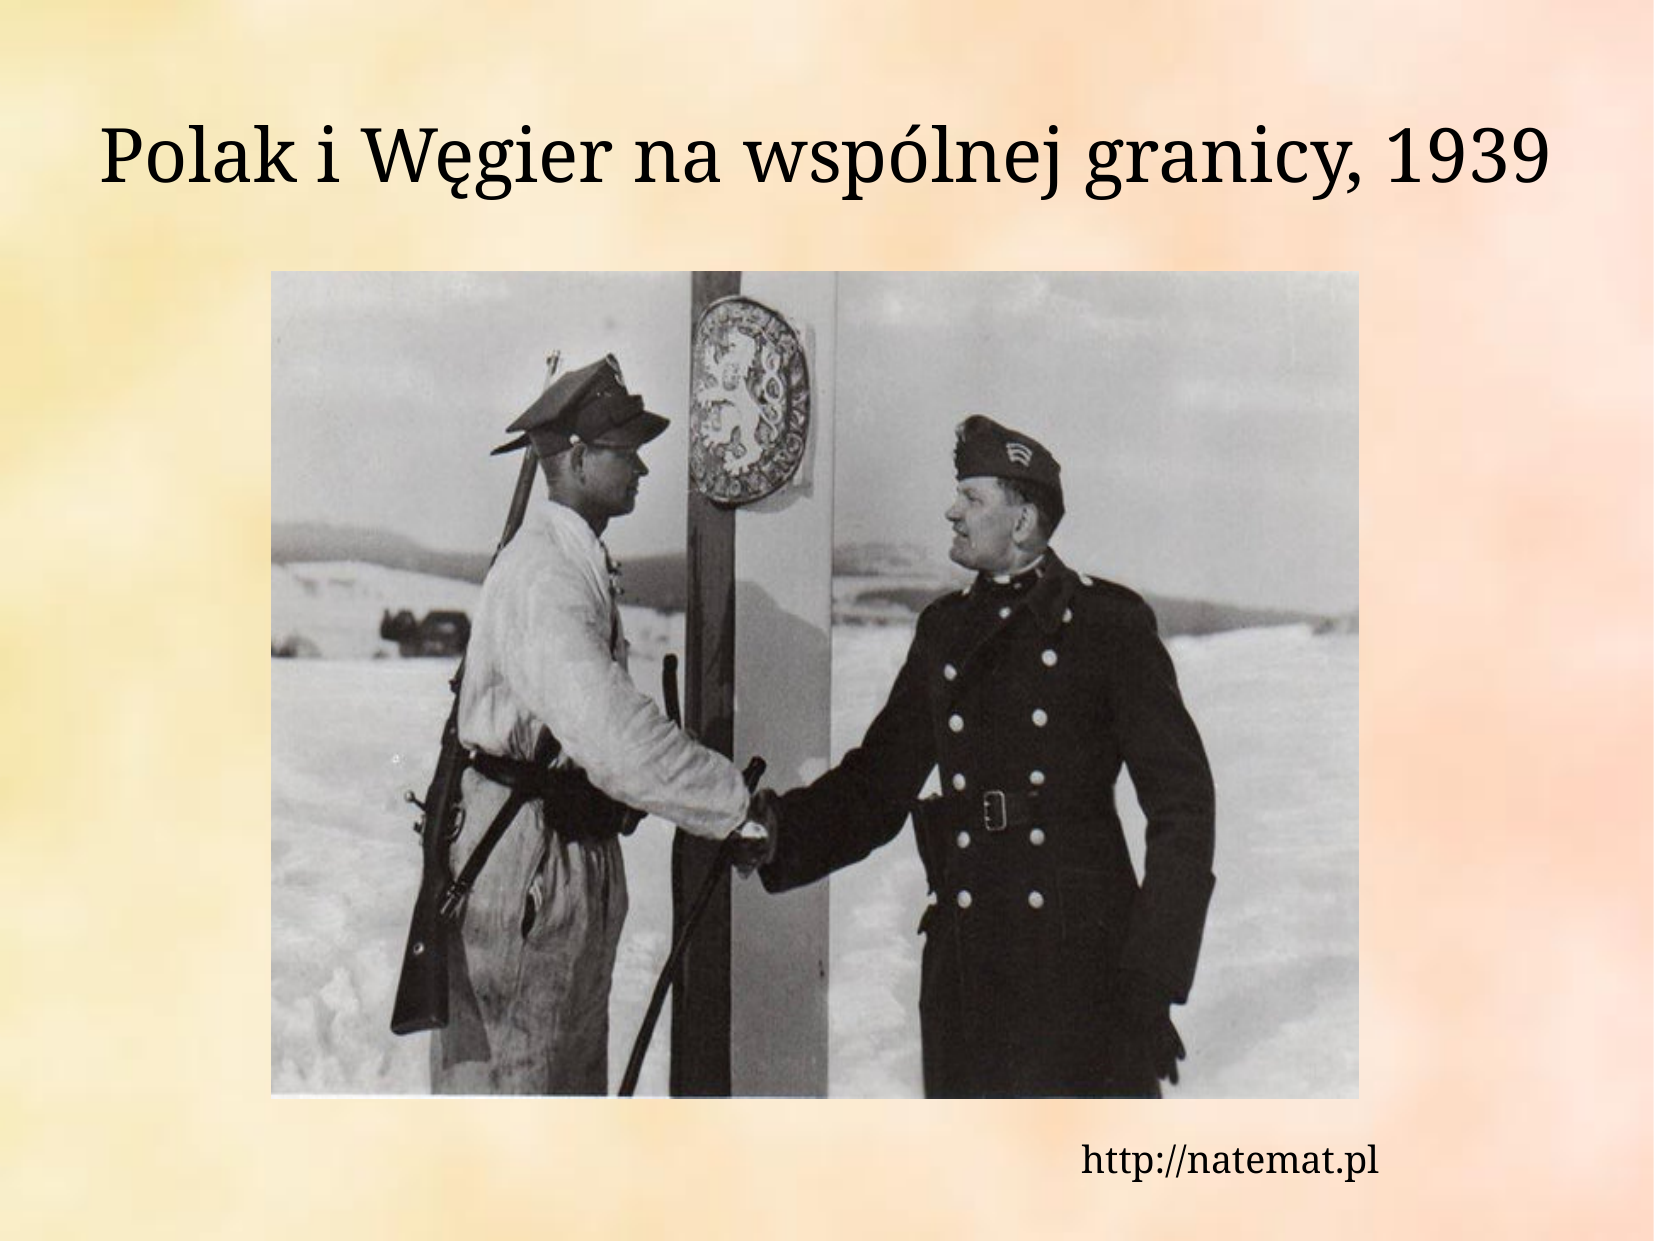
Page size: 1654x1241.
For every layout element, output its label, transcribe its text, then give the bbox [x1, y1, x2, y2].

list http://natemat.pl [1010, 1133, 1430, 1192]
picture [0, 0, 1654, 1241]
title Polak i Węgier na wspólnej granicy, 1939 [82, 49, 1571, 257]
